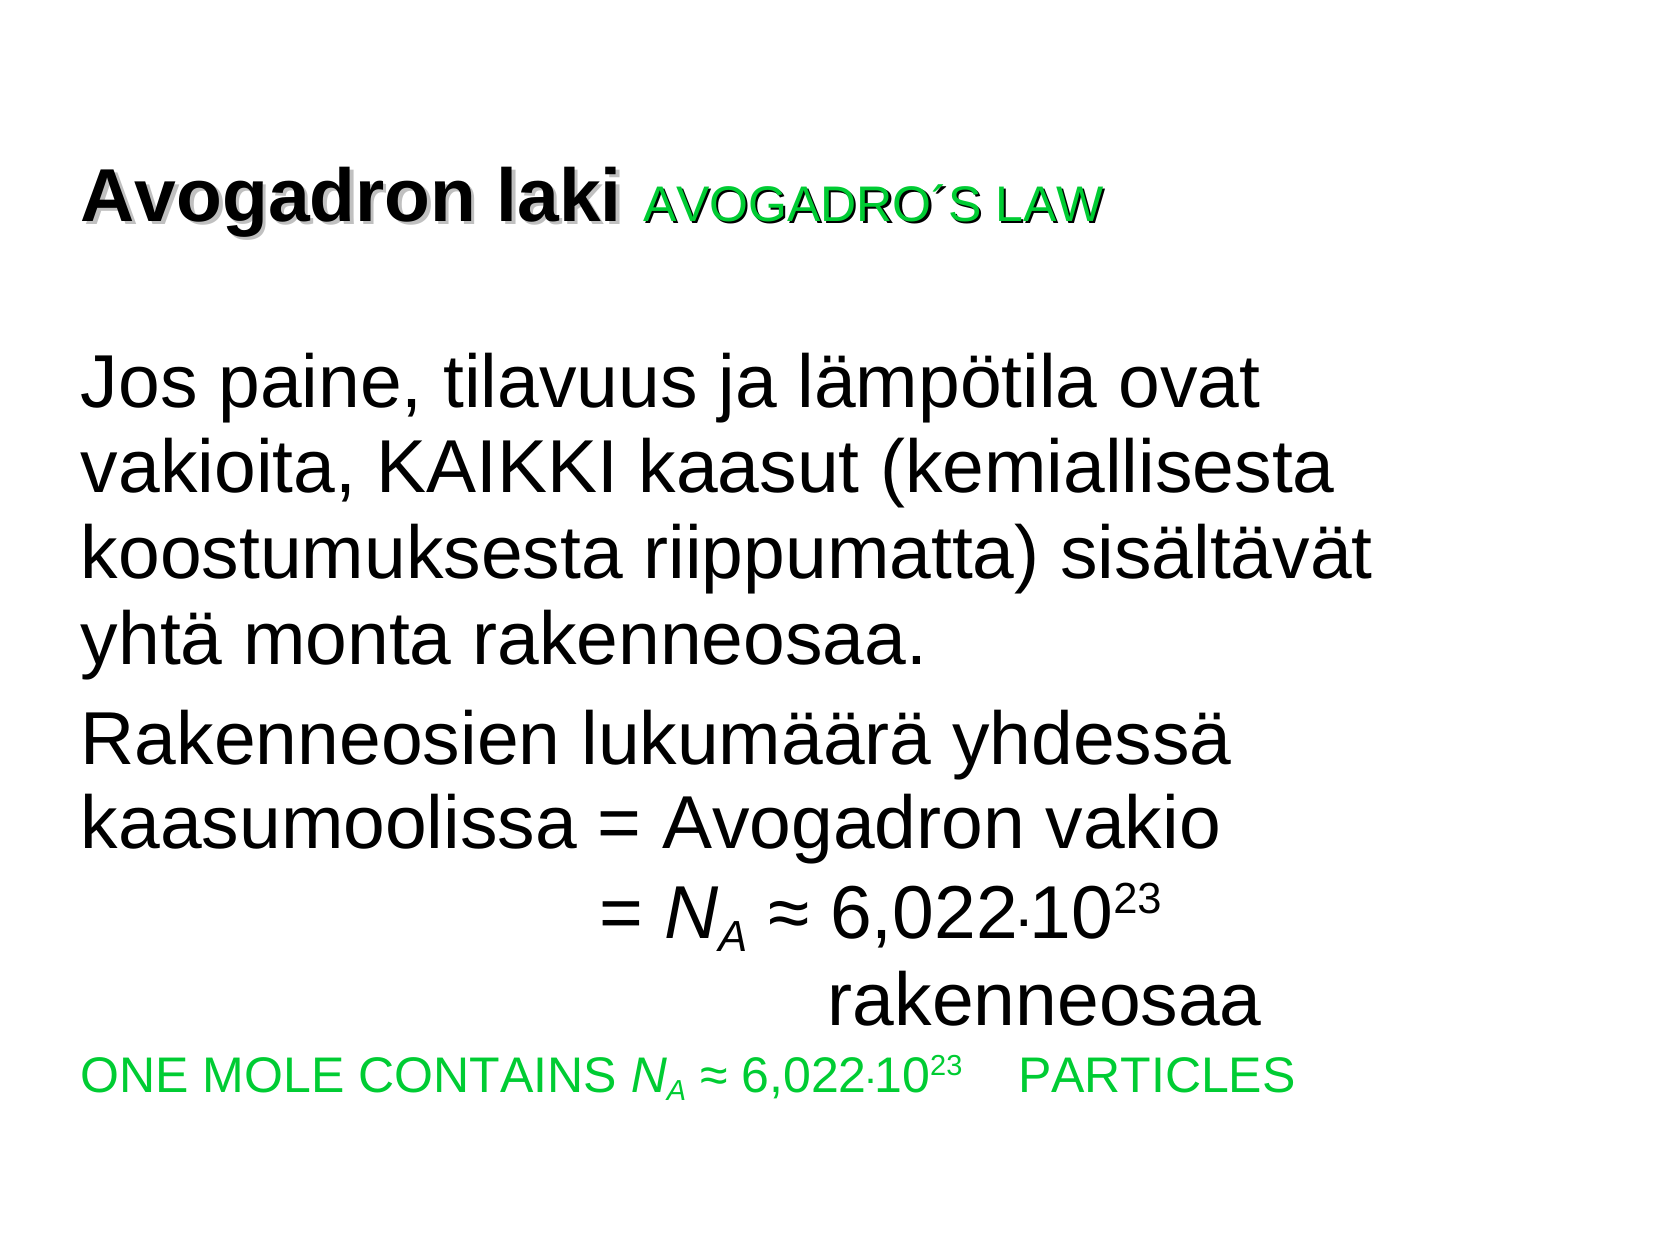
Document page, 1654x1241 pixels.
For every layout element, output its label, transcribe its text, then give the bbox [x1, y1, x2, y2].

text_box Avogadron laki AVOGADRO´S LAW Jos paine, tilavuus ja lämpötila ovat vakioita, KAIKKI kaasut (kemiallisesta koostumuksesta riippumatta) sisältävät yhtä monta rakenneosaa. Rakenneosien lukumäärä yhdessä kaasumoolissa = Avogadron vakio = NA ≈ 6,022.1023 rakenneosaa ONE MOLE CONTAINS NA ≈ 6,022.1023 PARTICLES [66, 141, 1630, 971]
